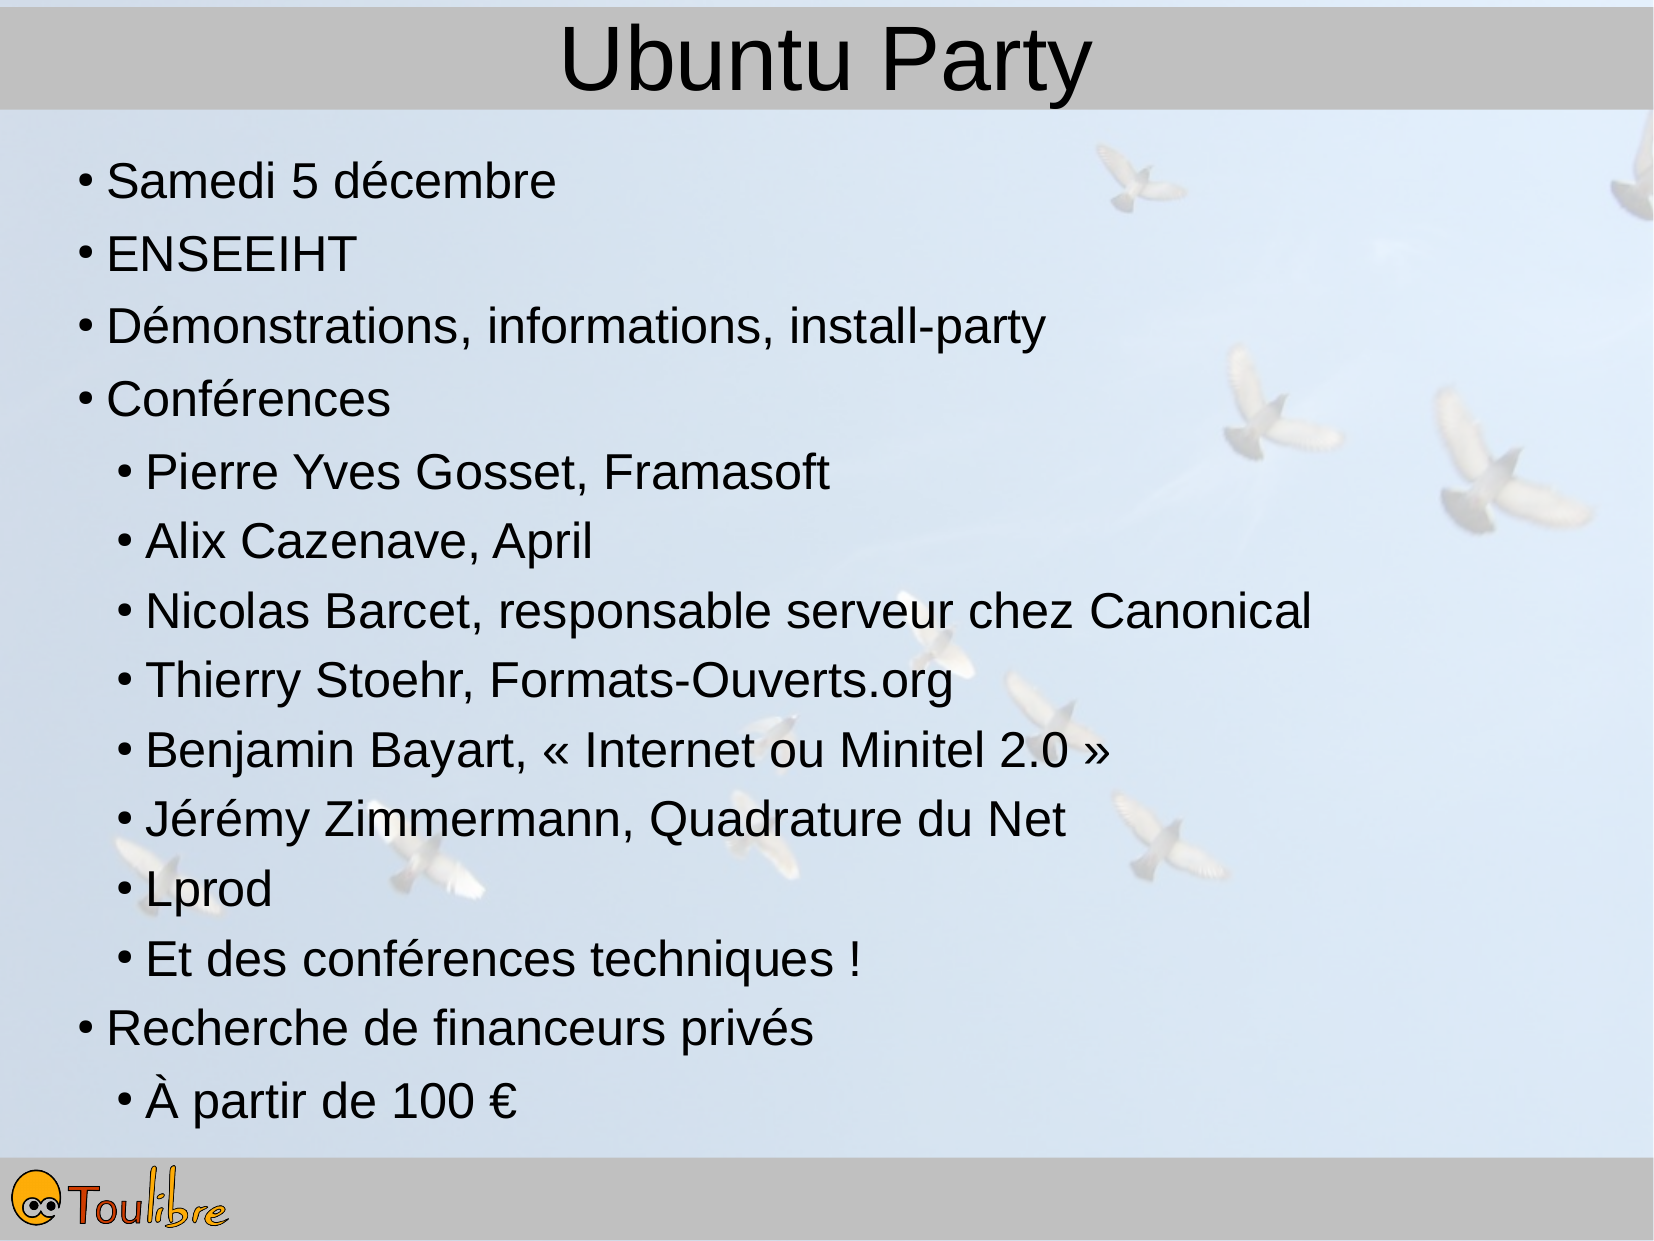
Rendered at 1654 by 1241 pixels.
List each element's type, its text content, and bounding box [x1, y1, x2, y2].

list Samedi 5 décembre ENSEEIHT Démonstrations, informations, install-party Conférences Pierre Yves Gosset, Framasoft Alix Cazenave, April Nicolas Barcet, responsable serveur chez Canonical Thierry Stoehr, Formats-Ouverts.org Benjamin Bayart, « Internet ou Minitel 2.0 » Jérémy Zimmermann, Quadrature du Net Lprod Et des conférences techniques ! Recherche de financeurs privés À partir de 100 € [67, 152, 1625, 1132]
picture [11, 1165, 229, 1228]
title Ubuntu Party [0, 7, 1654, 110]
